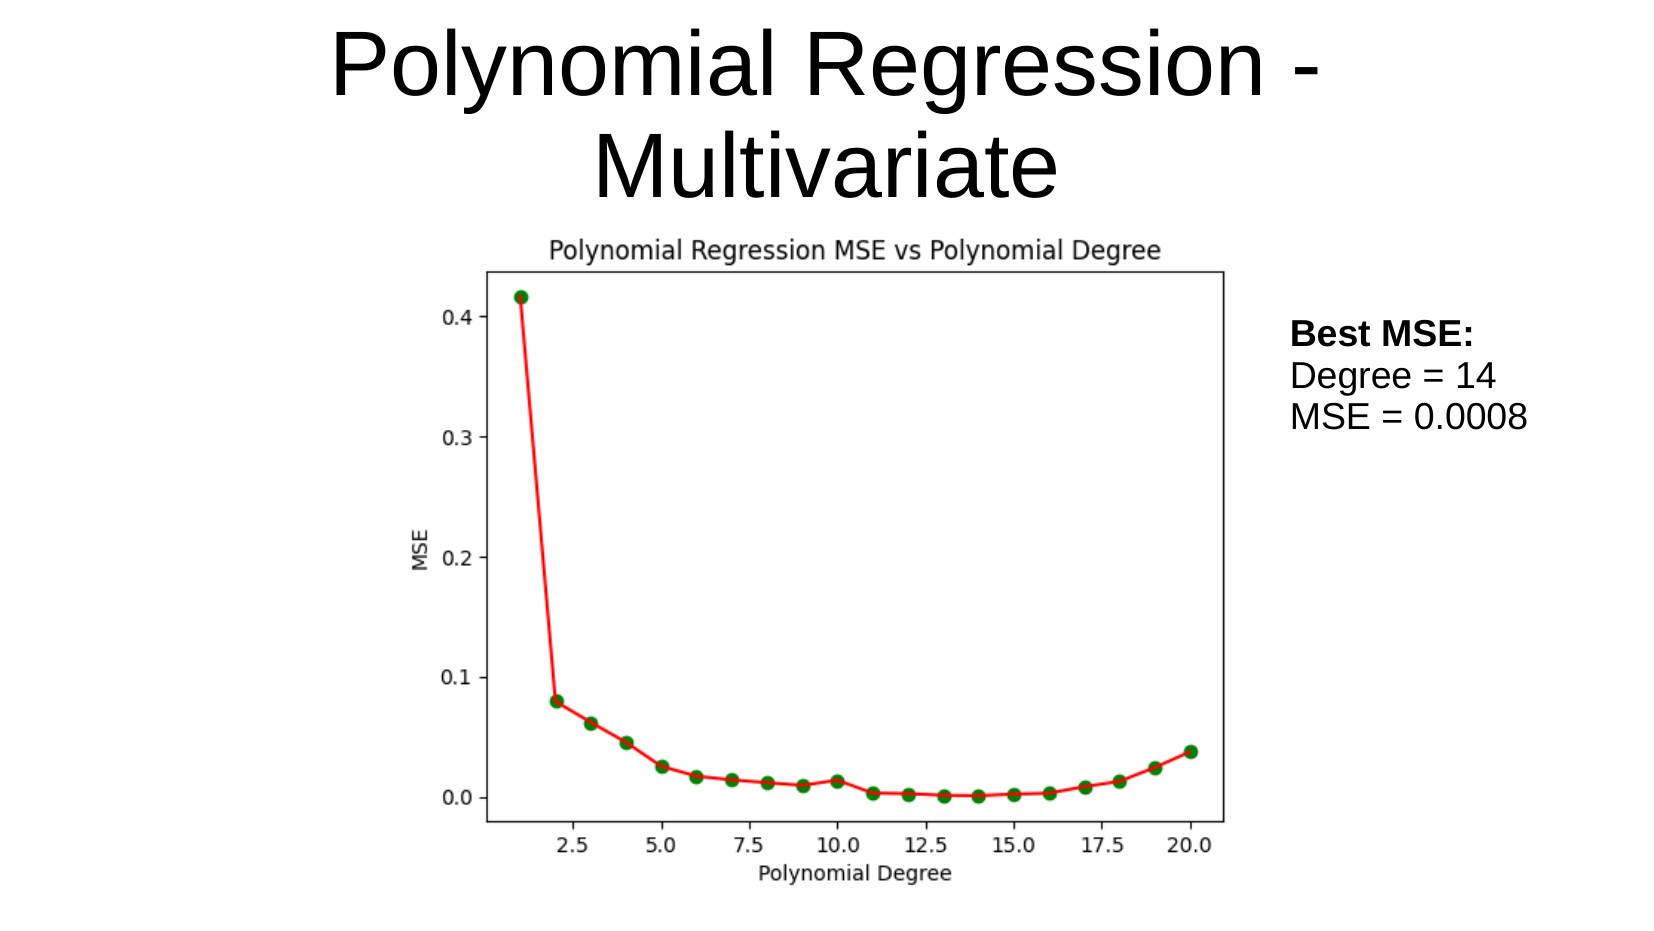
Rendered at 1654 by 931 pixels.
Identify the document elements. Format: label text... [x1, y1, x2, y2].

picture [396, 224, 1238, 901]
title Polynomial Regression - Multivariate [82, 12, 1571, 218]
text_box Best MSE: Degree = 14 MSE = 0.0008 [1275, 304, 1613, 488]
